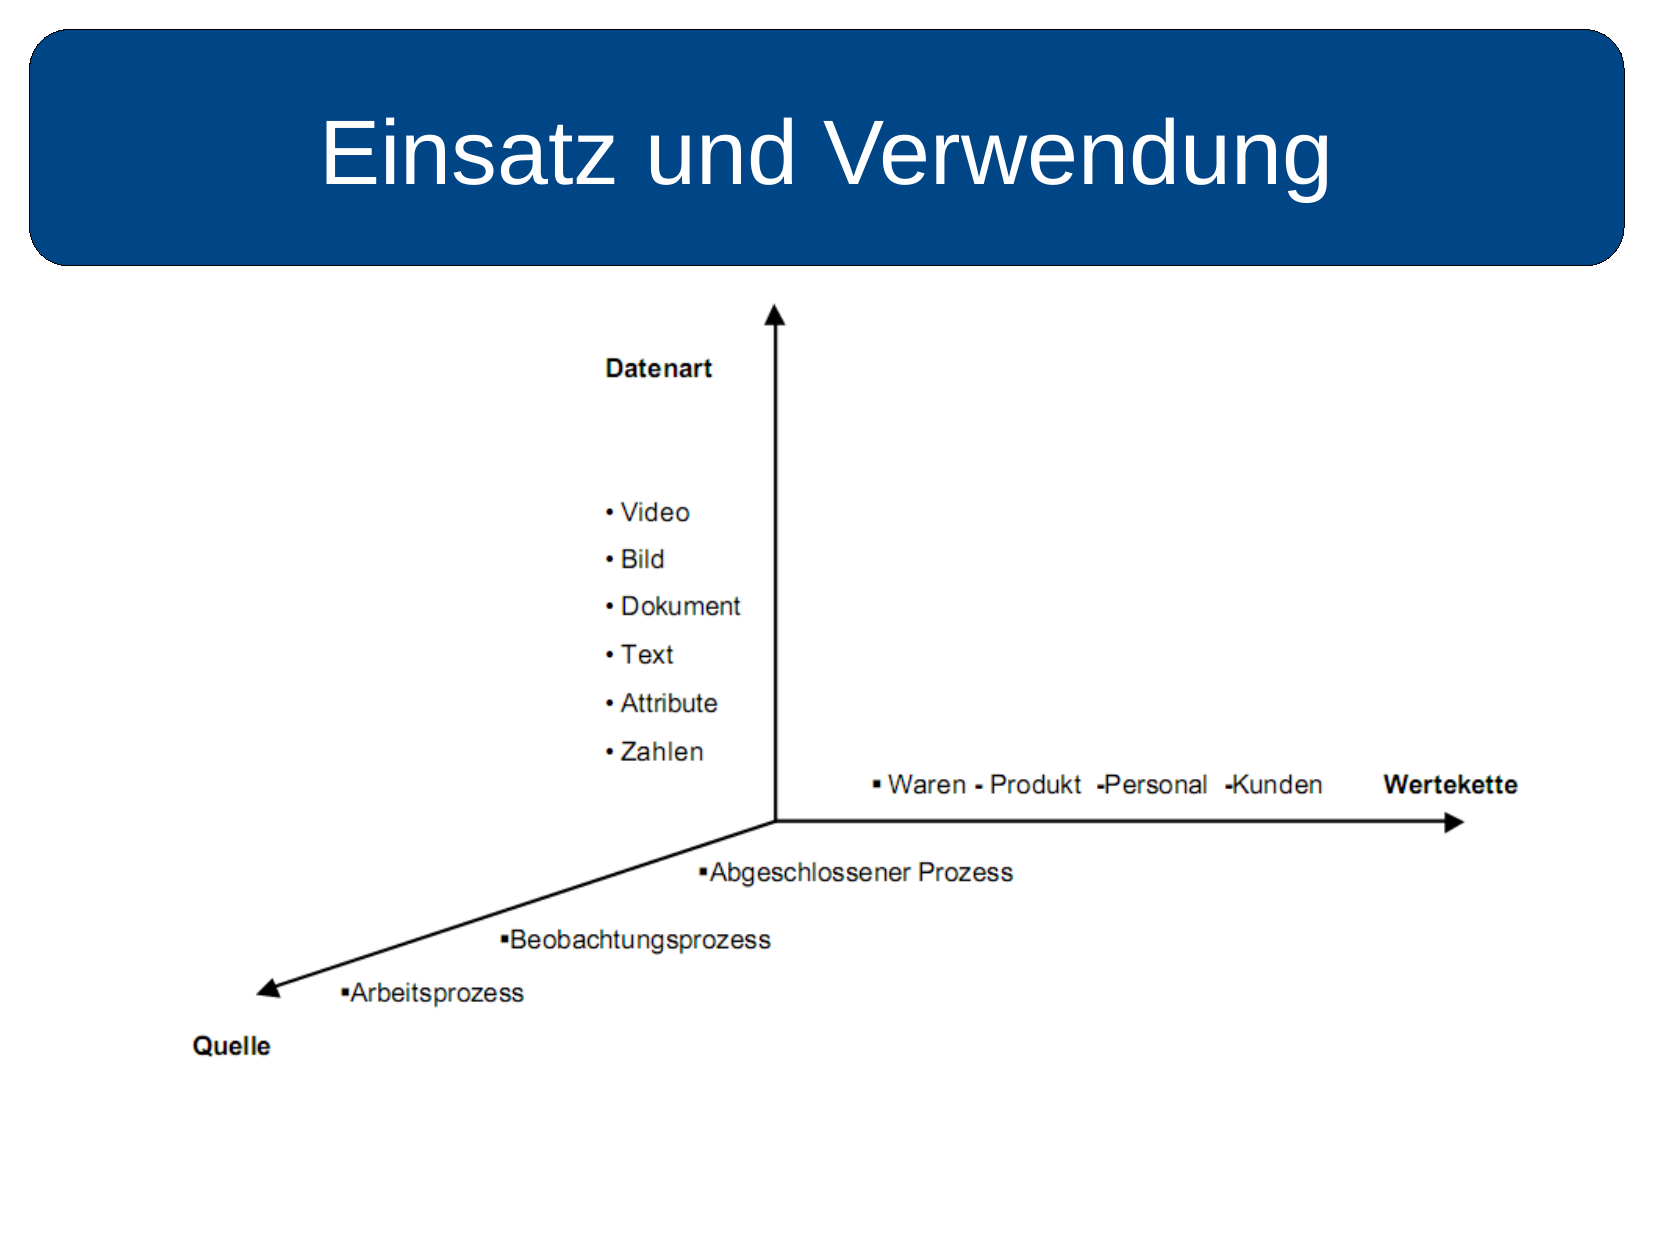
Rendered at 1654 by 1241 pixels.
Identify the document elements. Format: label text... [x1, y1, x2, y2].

picture [105, 296, 1540, 1088]
title Einsatz und Verwendung [82, 49, 1571, 257]
